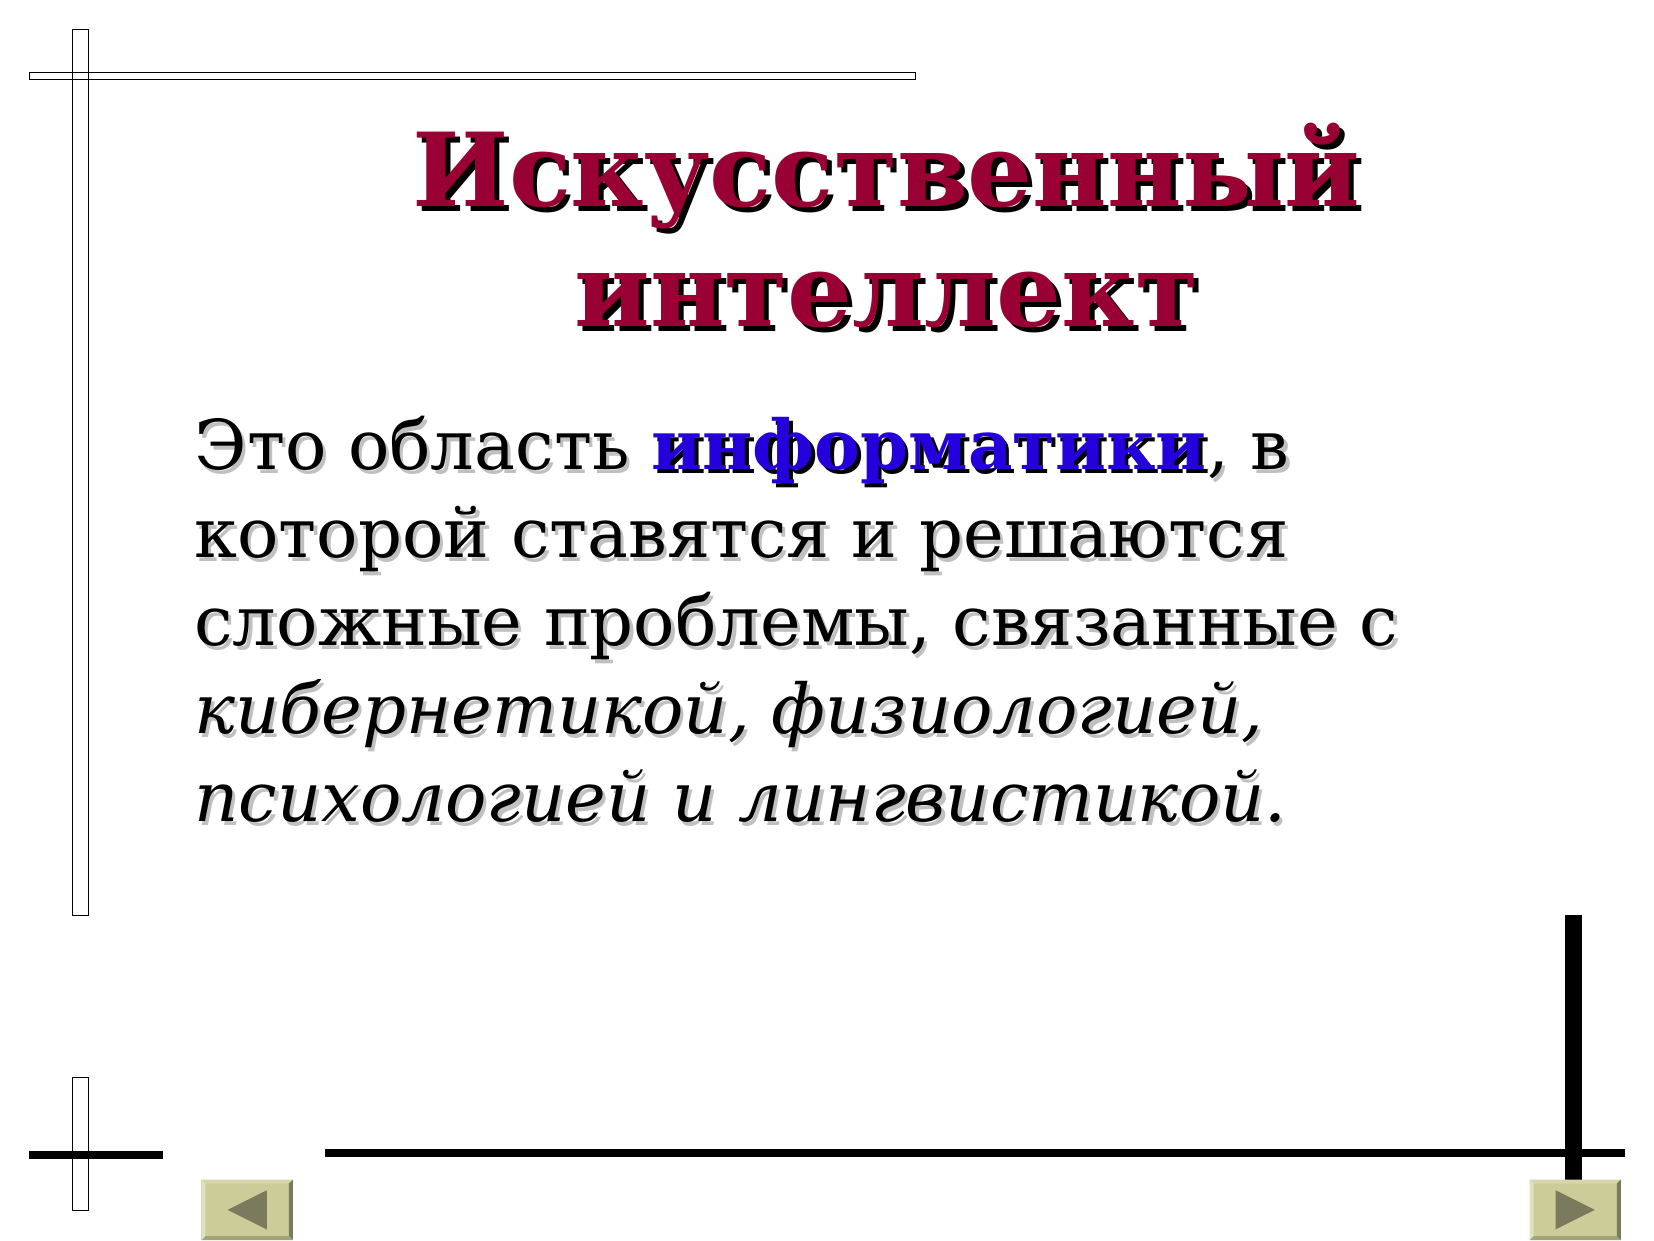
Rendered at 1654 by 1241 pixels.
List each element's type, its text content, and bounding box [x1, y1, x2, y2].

text_box [1530, 1179, 1621, 1241]
title Искусственный интеллект [165, 90, 1609, 370]
list Это область информатики, в которой ставятся и решаются сложные проблемы, связанные с кибернетикой, физиологией, психологией и лингвистикой. [123, 389, 1622, 1209]
text_box [202, 1179, 293, 1241]
